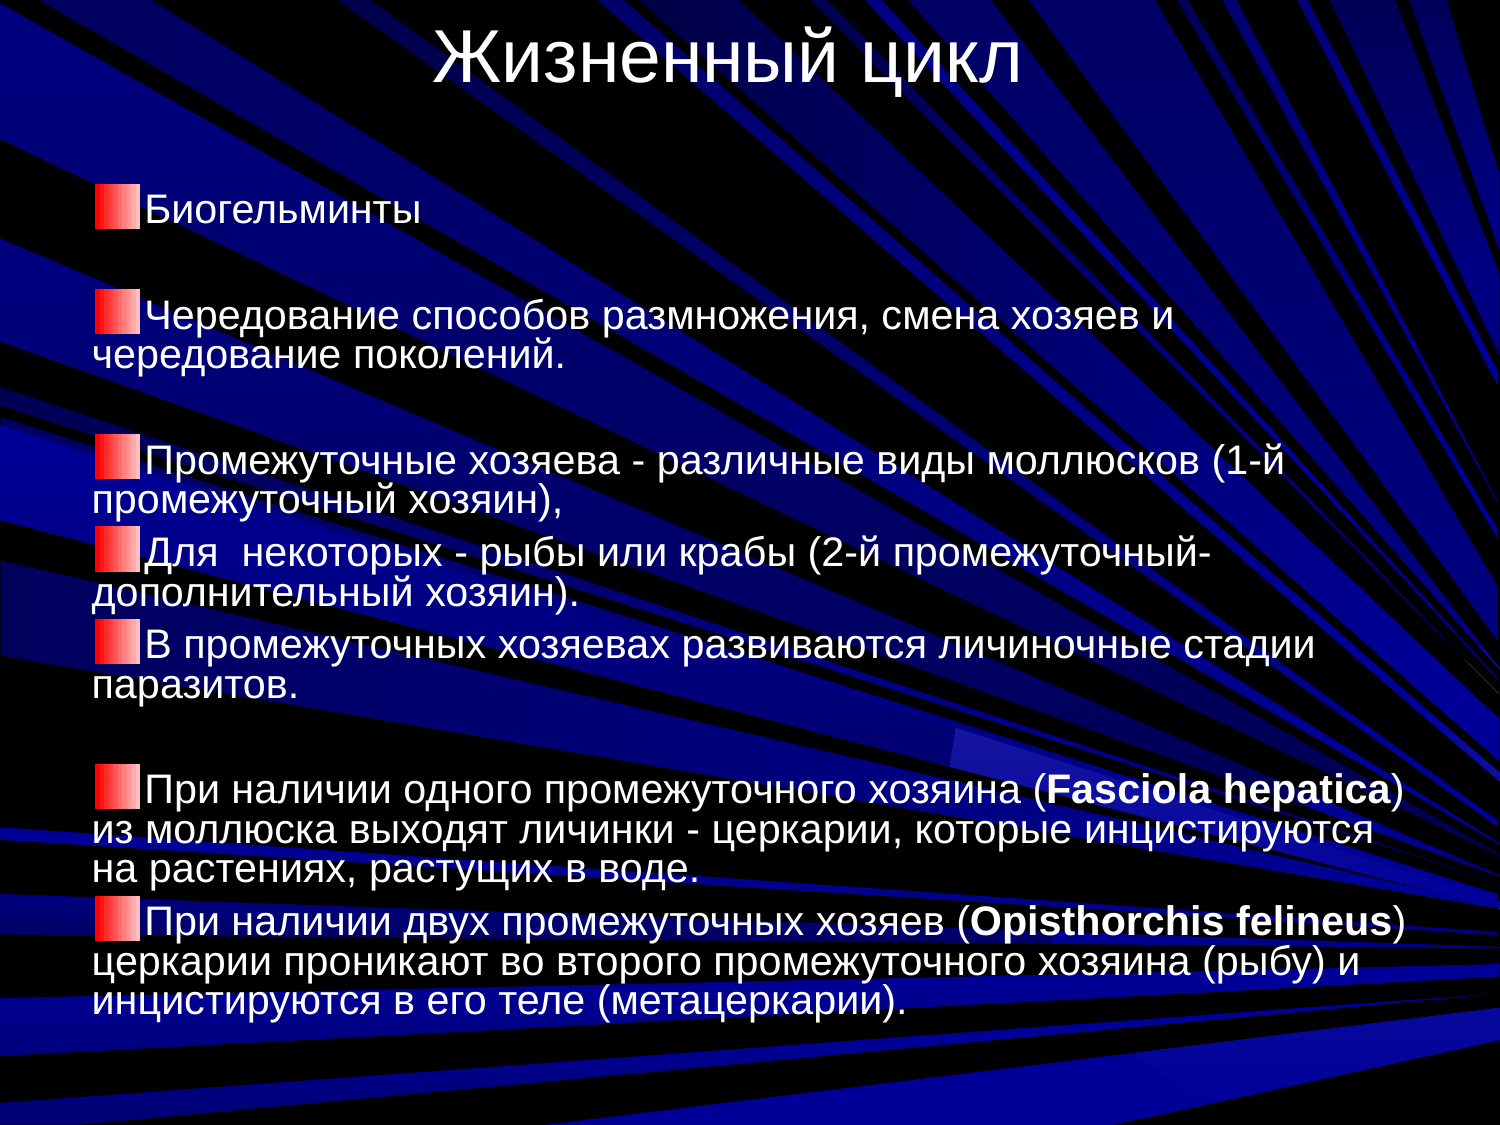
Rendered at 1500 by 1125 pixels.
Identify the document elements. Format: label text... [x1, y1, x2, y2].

title Жизненный цикл [53, 0, 1404, 188]
list Биогельминты Чередование способов размножения, смена хозяев и чередование поколений. Промежуточные хозяева - различные виды моллюсков (1-й промежуточный хозяин), Для некоторых - рыбы или крабы (2-й промежуточный- дополнительный хозяин). В промежуточных хозяевах развиваются личиночные стадии паразитов. При наличии одного промежуточного хозяина (Fasciola hepatica) из моллюска выходят личинки - церкарии, которые инцистируются на растениях, растущих в воде. При наличии двух промежуточных хозяев (Орisthorchis felineus) церкарии проникают во второго промежуточного хозяина (рыбу) и инцистируются в его теле (метацеркарии). [76, 184, 1424, 1035]
